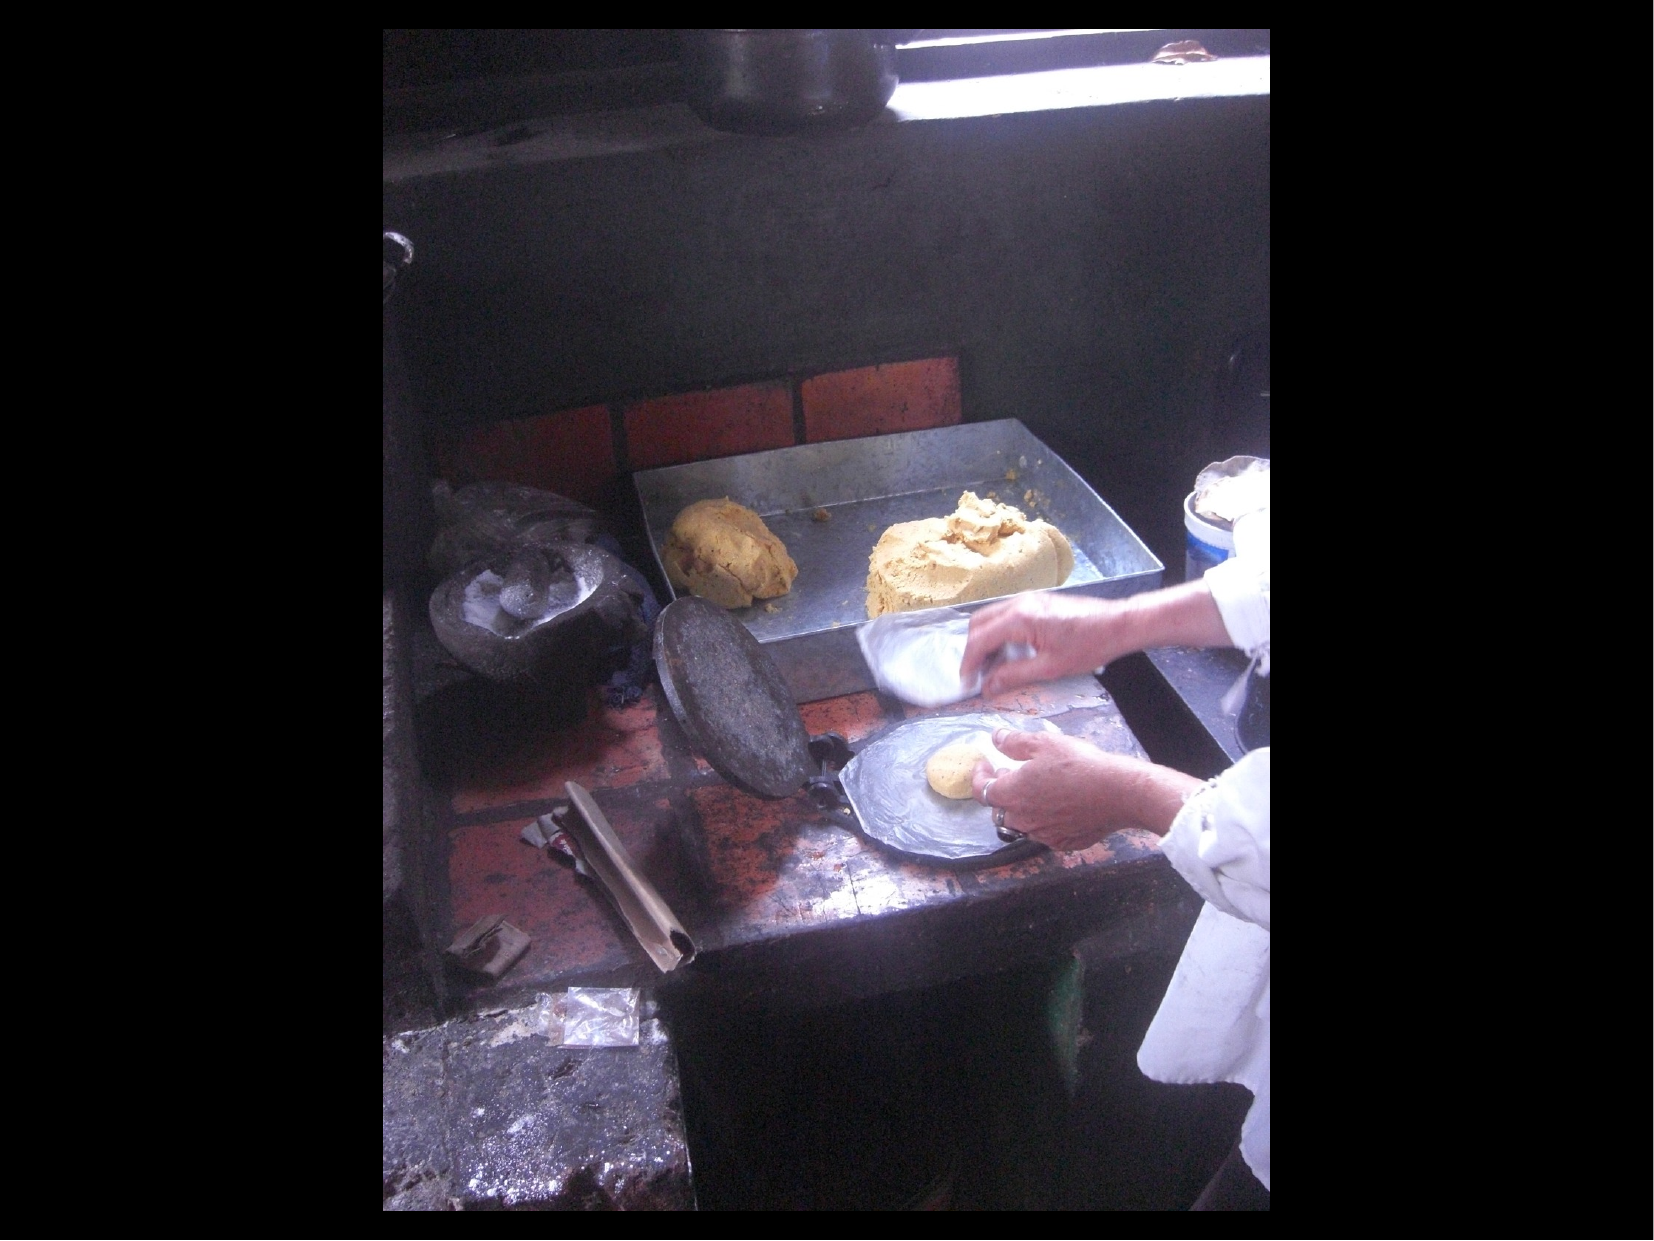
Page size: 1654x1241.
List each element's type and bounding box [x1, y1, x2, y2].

picture [383, 29, 1270, 1211]
